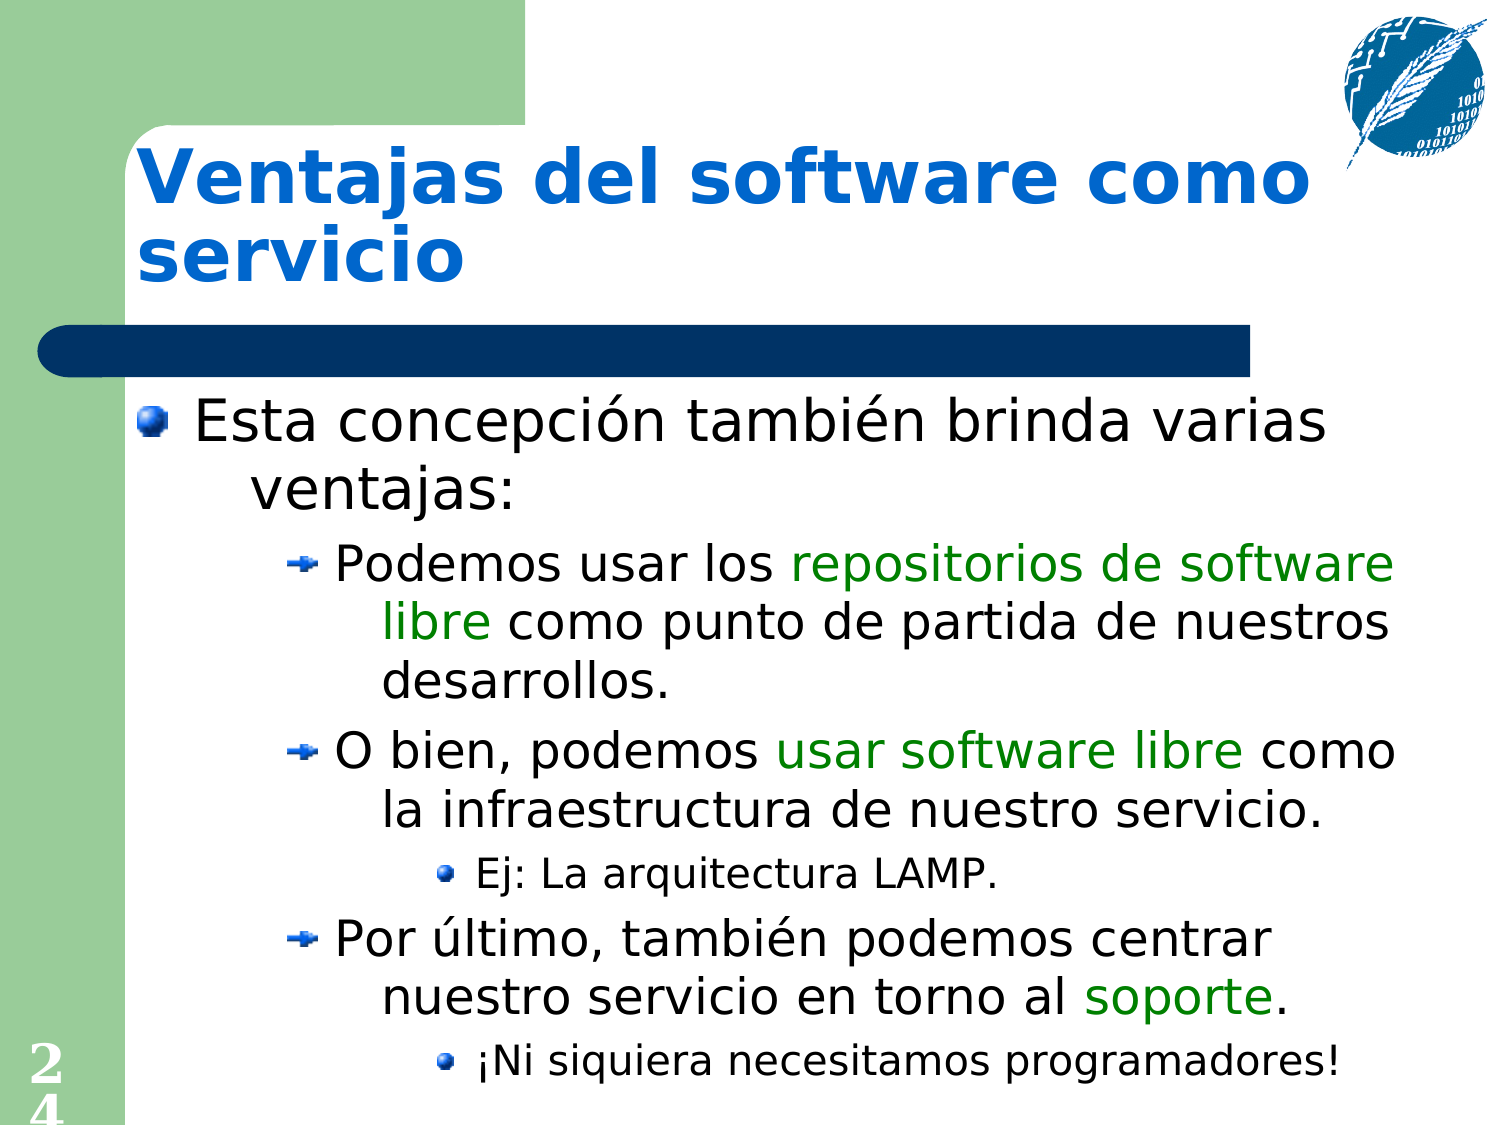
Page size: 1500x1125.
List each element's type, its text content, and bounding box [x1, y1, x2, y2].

picture [1416, 140, 1425, 149]
list Esta concepción también brinda varias ventajas: Podemos usar los repositorios de software libre como punto de partida de nuestros desarrollos. O bien, podemos usar software libre como la infraestructura de nuestro servicio. Ej: La arquitectura LAMP. Por último, también podemos centrar nuestro servicio en torno al soporte. ¡Ni siquiera necesitamos programadores! [137, 387, 1400, 1086]
picture [1433, 139, 1440, 147]
picture [1436, 127, 1450, 136]
title Ventajas del software como servicio [136, 135, 1414, 302]
picture [1341, 15, 1487, 172]
picture [1427, 138, 1431, 148]
